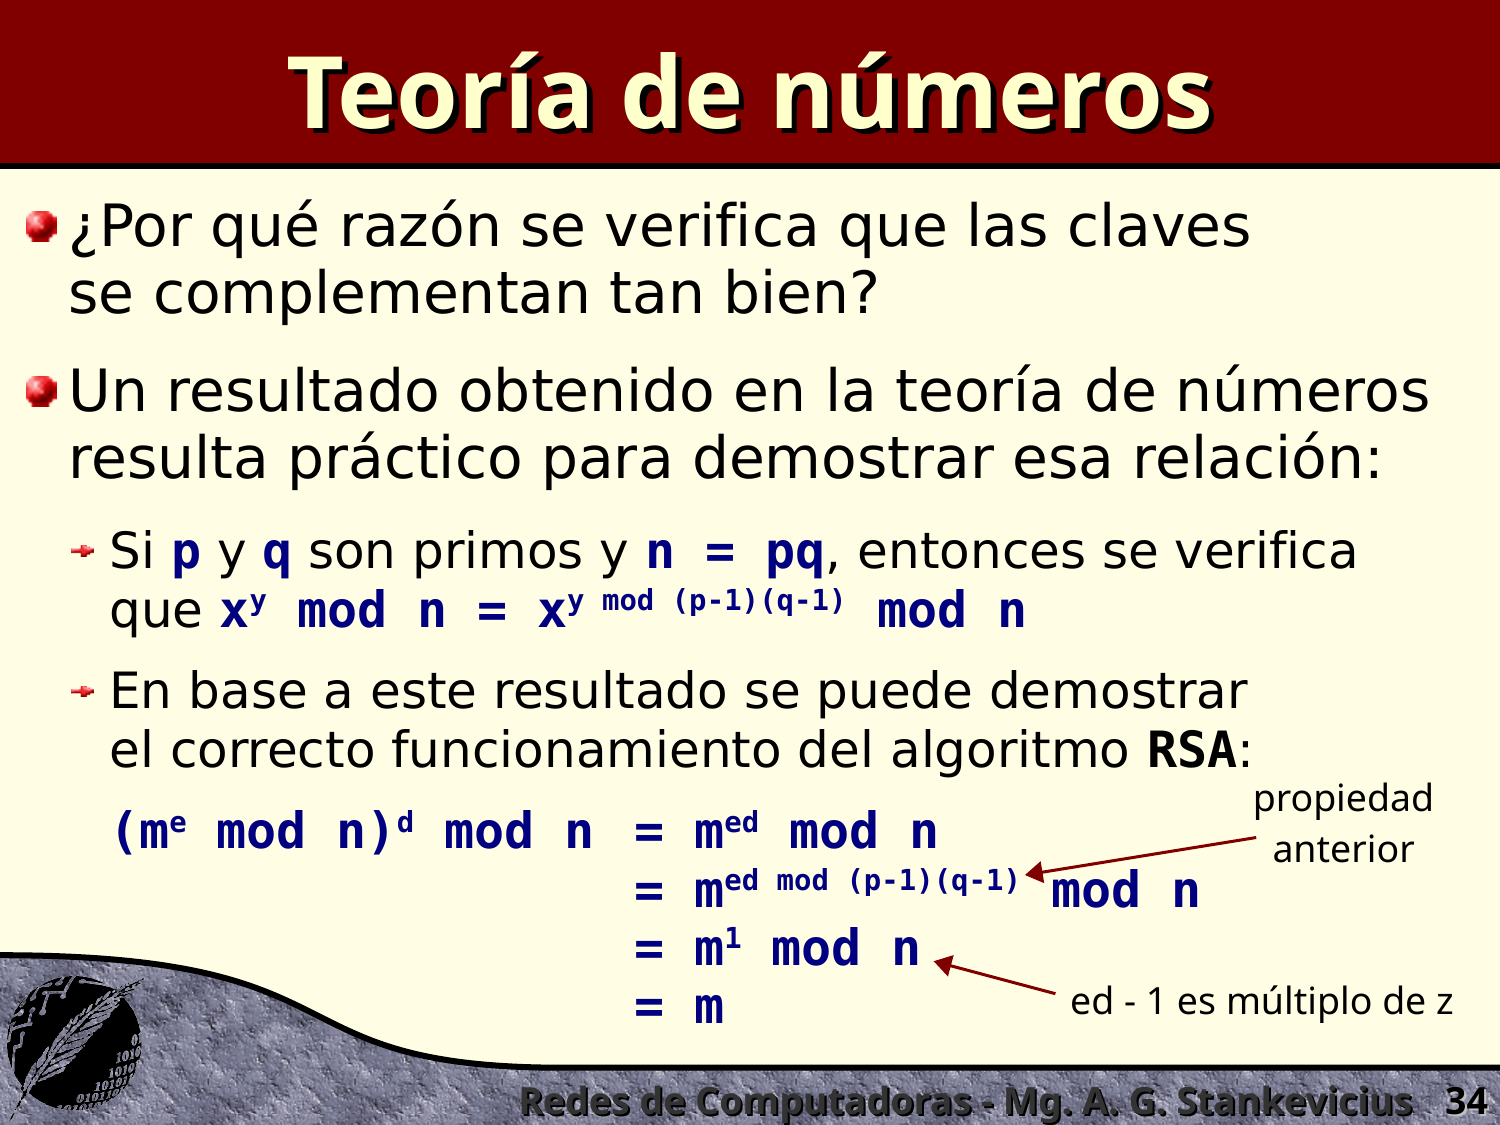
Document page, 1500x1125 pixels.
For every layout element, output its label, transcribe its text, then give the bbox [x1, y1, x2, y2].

text_box ed - 1 es múltiplo de z [1055, 967, 1467, 1036]
text_box propiedad anterior [1238, 764, 1440, 885]
list ¿Por qué razón se verifica que las claves se complementan tan bien? Un resultado obtenido en la teoría de números resulta práctico para demostrar esa relación: Si p y q son primos y n = pq, entonces se verifica que xy mod n = xy mod (p-1)(q-1) mod n En base a este resultado se puede demostrar el correcto funcionamiento del algoritmo RSA: (me mod n)d mod n = med mod n = med mod (p-1)(q-1) mod n = m1 mod n = m [11, 192, 1486, 1045]
title Teoría de números [15, 5, 1485, 160]
picture [0, 959, 1500, 1125]
picture [1047, 1100, 1054, 1110]
picture [790, 1100, 795, 1110]
